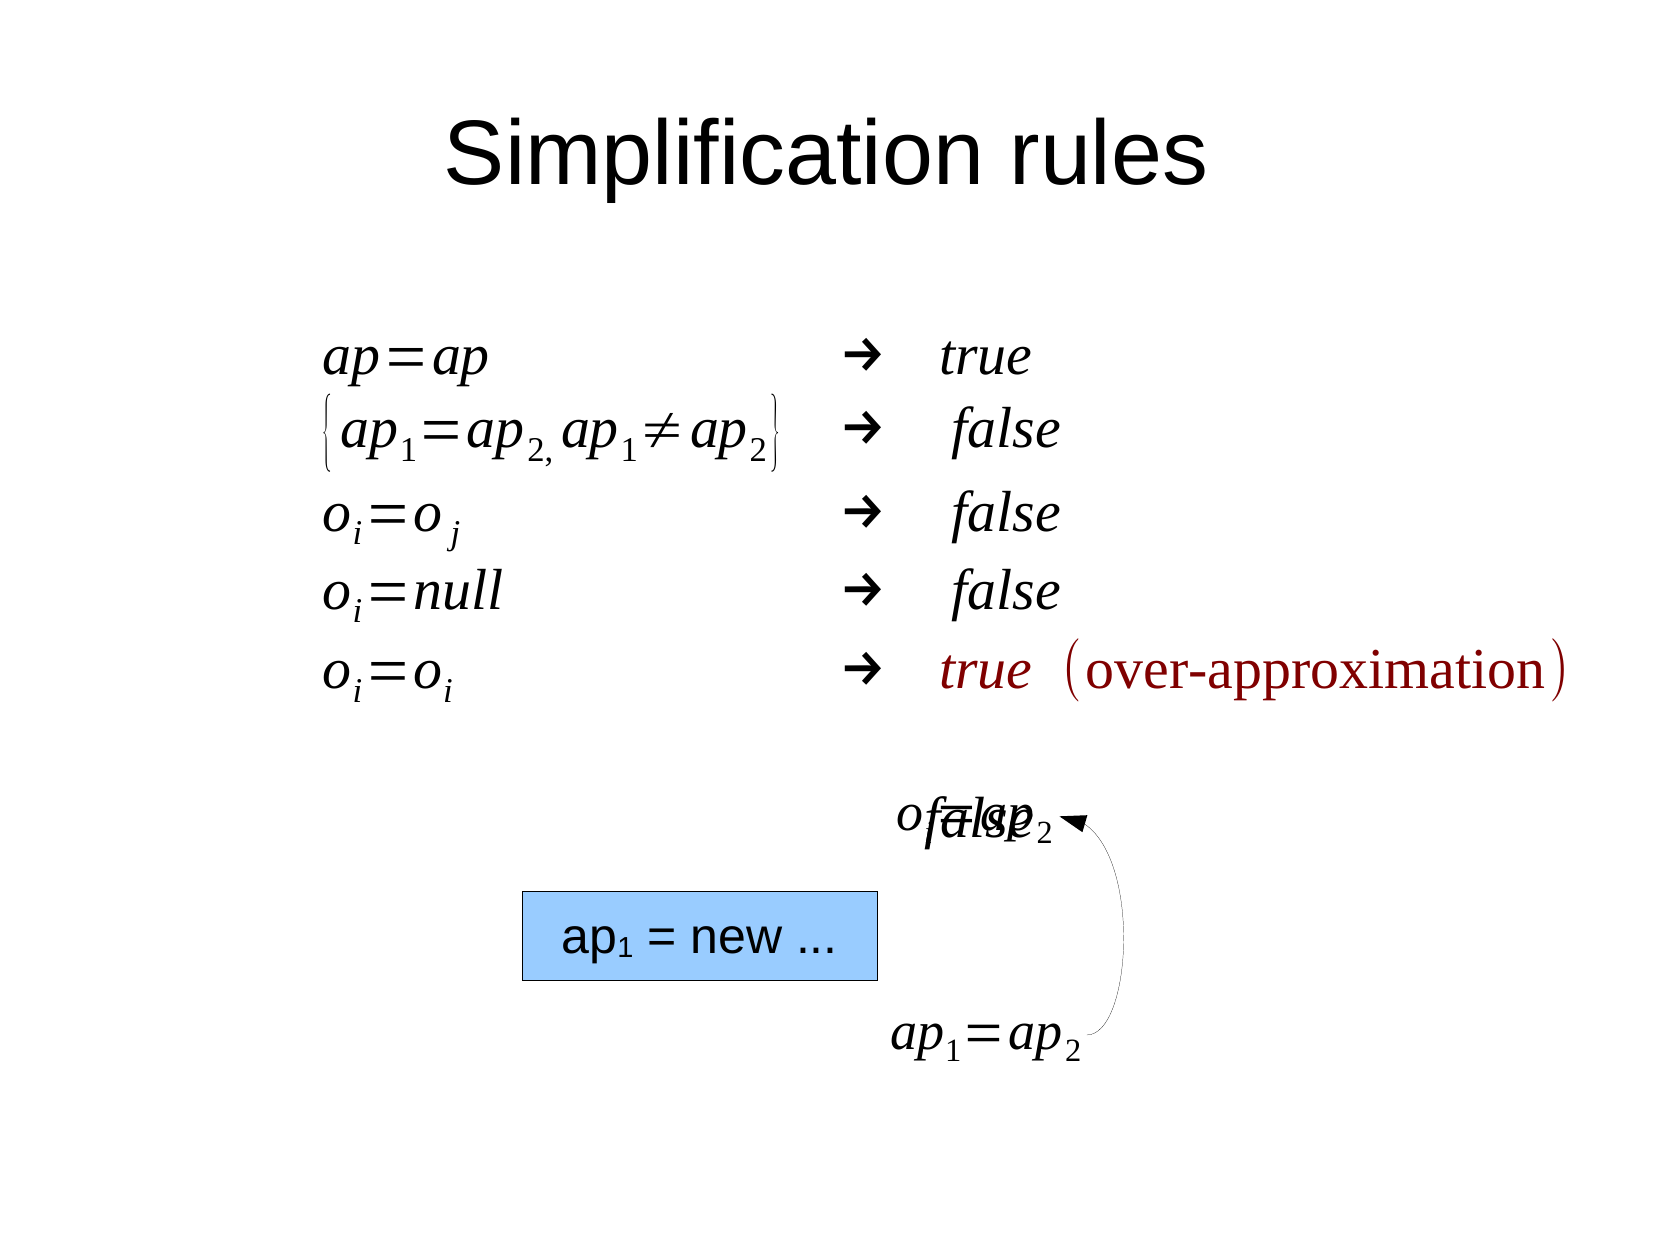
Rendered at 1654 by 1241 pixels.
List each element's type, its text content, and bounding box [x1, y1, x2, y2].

chart [889, 782, 1060, 851]
chart [882, 1000, 1087, 1070]
text_box ap1 = new ... [522, 891, 878, 981]
chart [315, 317, 1576, 711]
title Simplification rules [82, 49, 1571, 257]
